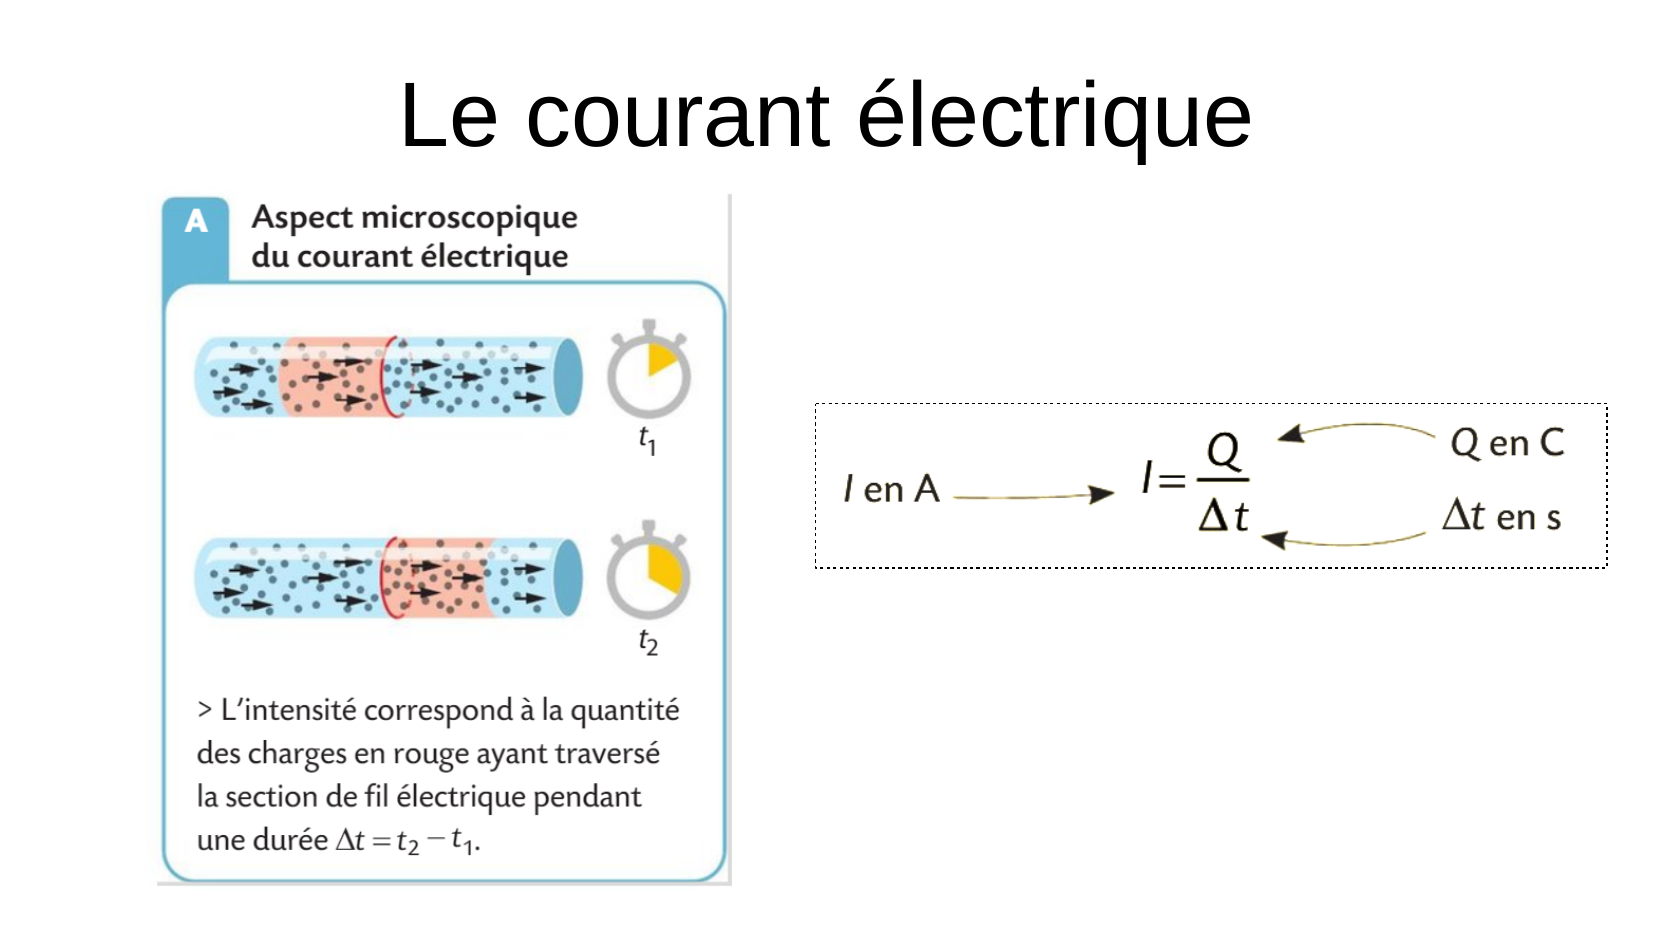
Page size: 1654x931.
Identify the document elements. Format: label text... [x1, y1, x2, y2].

picture [816, 404, 1607, 567]
title Le courant électrique [82, 37, 1571, 193]
picture [135, 177, 733, 890]
